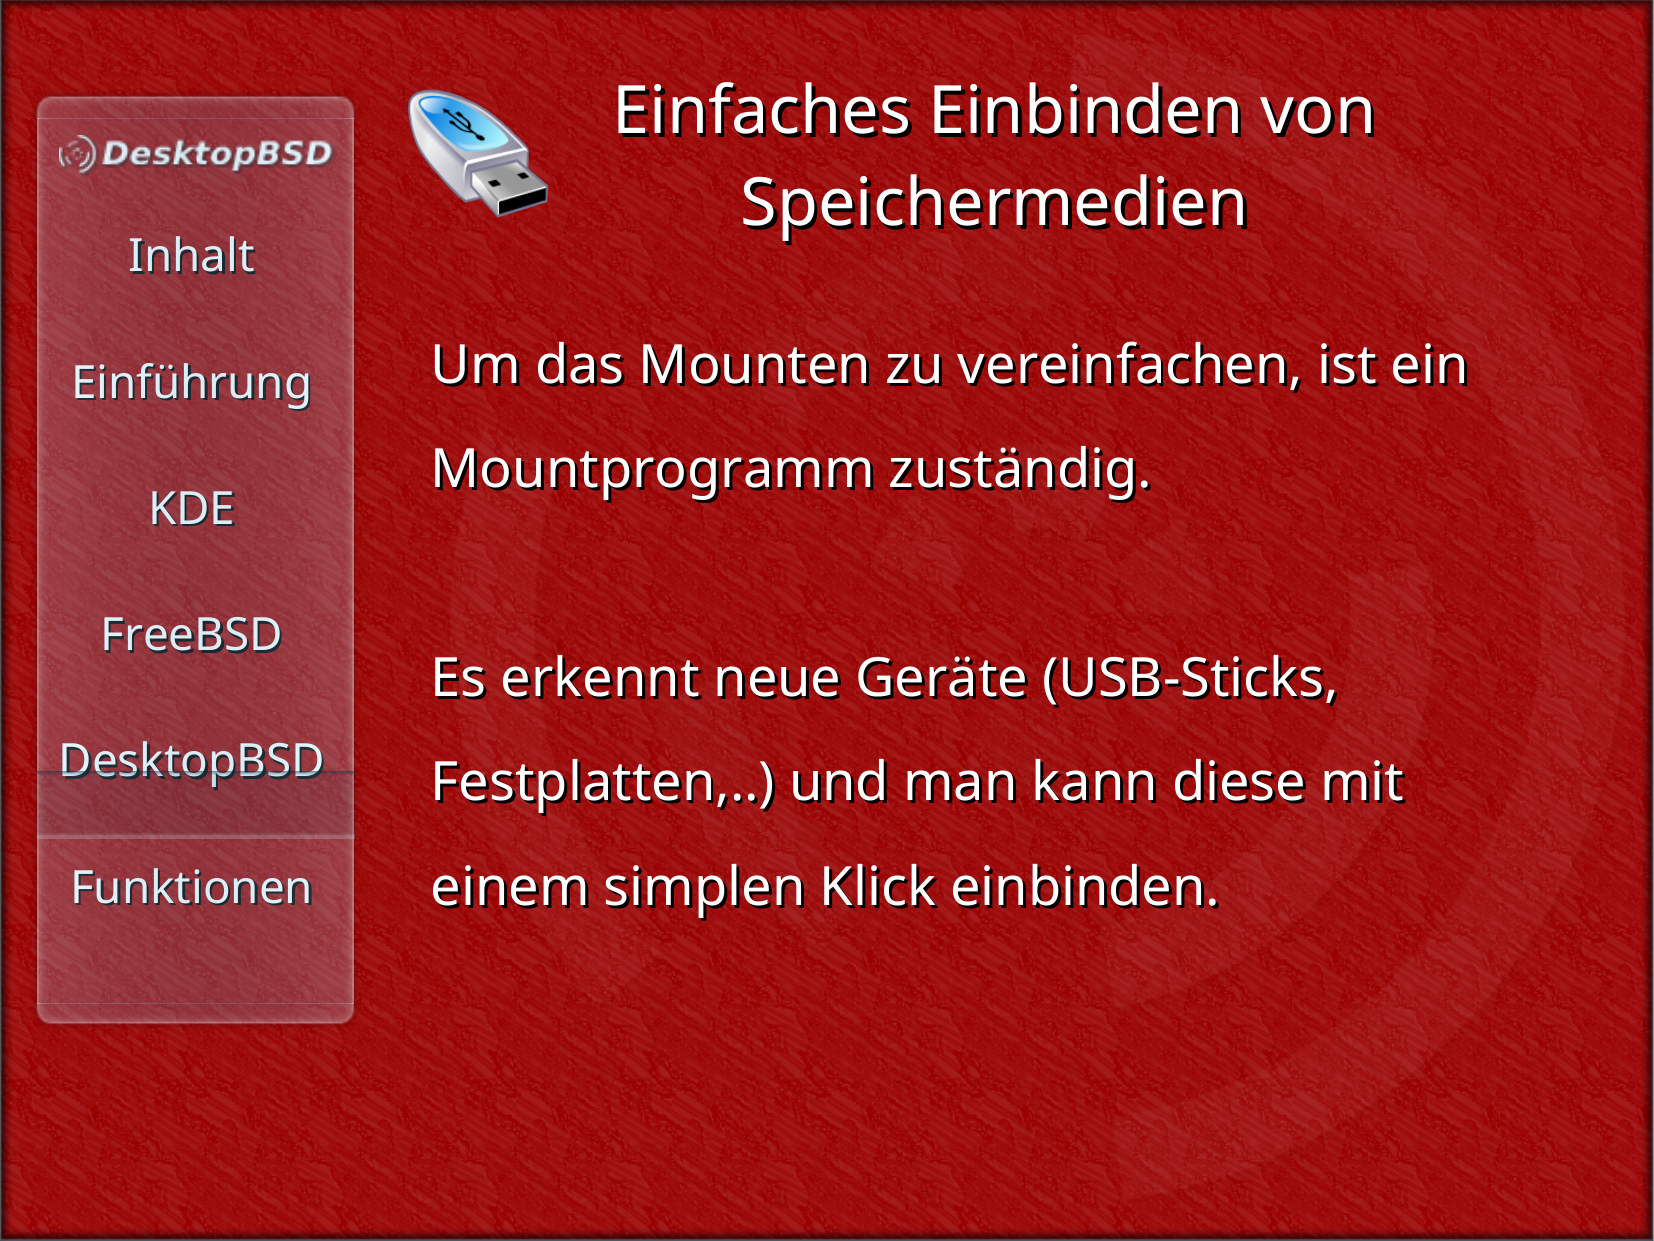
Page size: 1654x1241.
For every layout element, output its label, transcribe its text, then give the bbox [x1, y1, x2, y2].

title Einfaches Einbinden von Speichermedien [401, 49, 1589, 257]
list Um das Mounten zu vereinfachen, ist ein Mountprogramm zuständig. Es erkennt neue Geräte (USB-Sticks, Festplatten,..) und man kann diese mit einem simplen Klick einbinden. [413, 324, 1595, 1144]
picture [0, 0, 1654, 1241]
